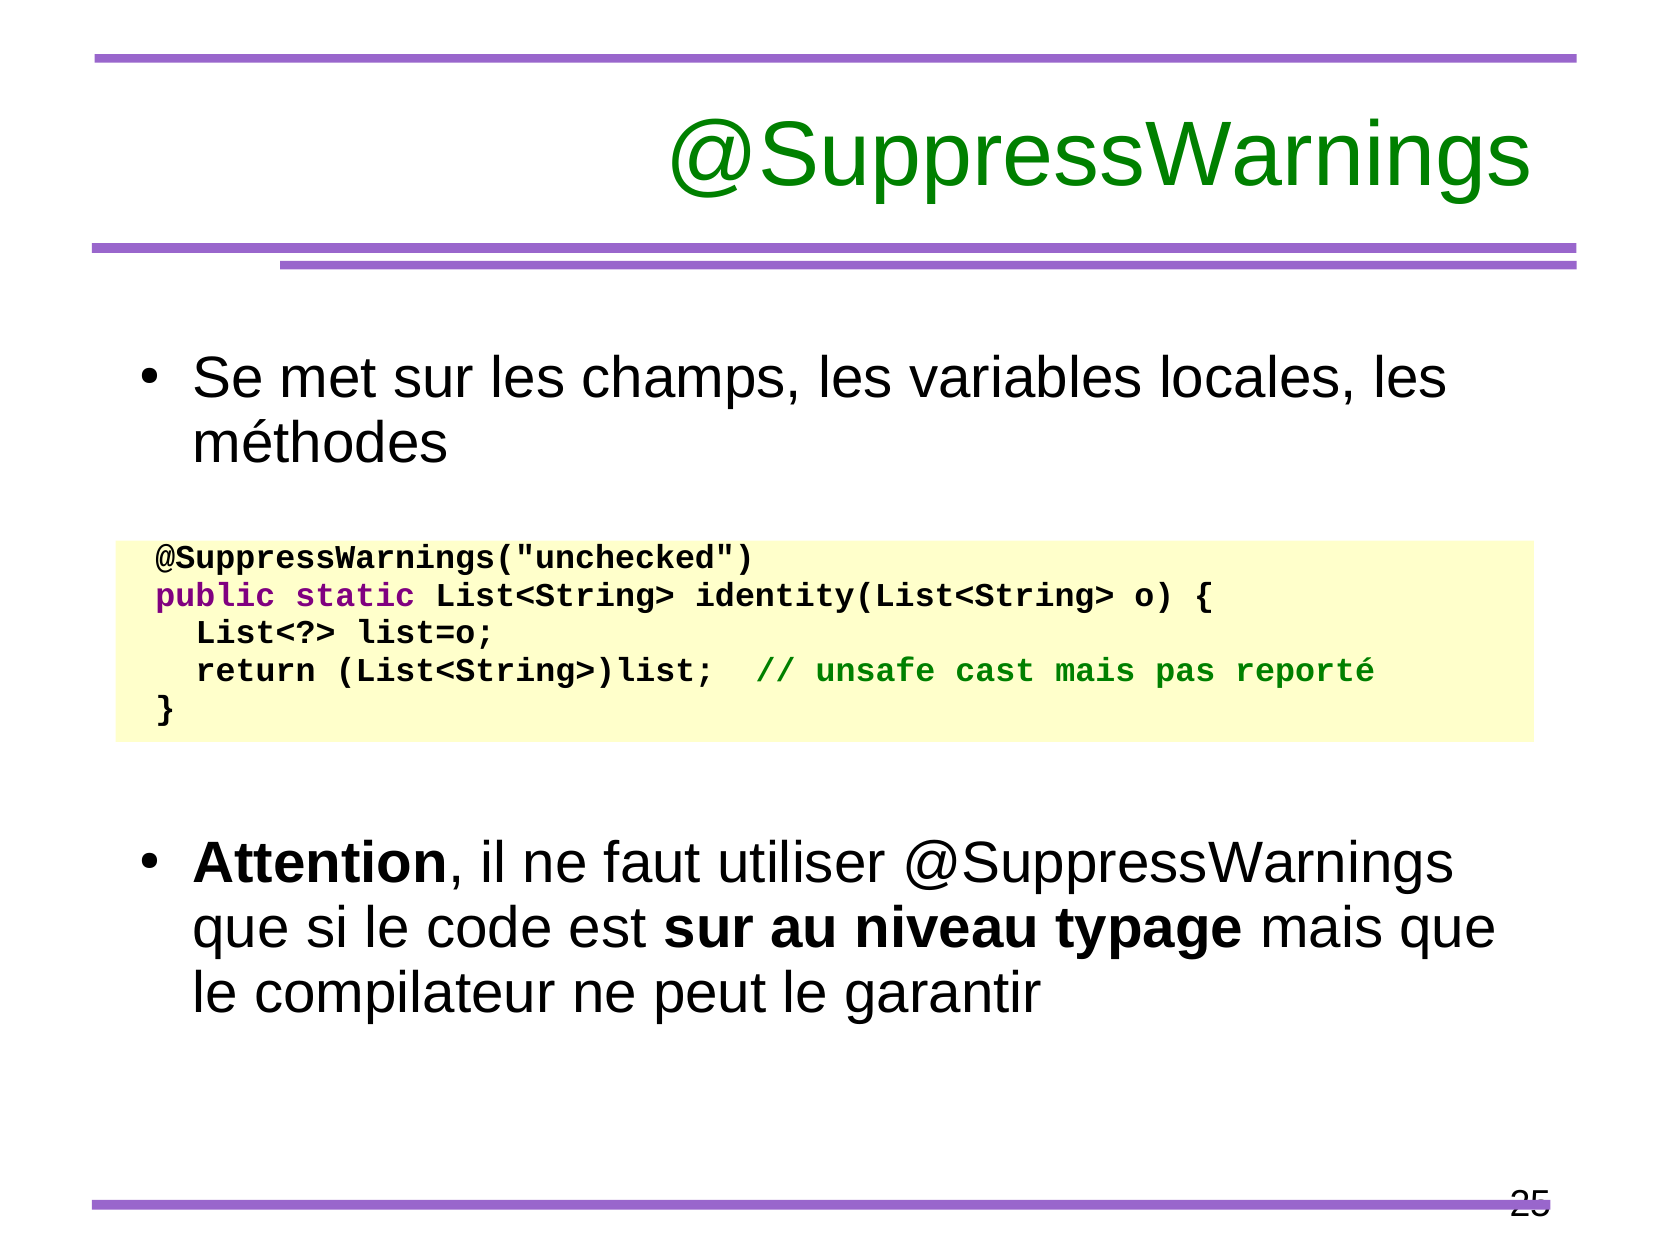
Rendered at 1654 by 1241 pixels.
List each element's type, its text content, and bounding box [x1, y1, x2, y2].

list Se met sur les champs, les variables locales, les méthodes Attention, il ne faut utiliser @SuppressWarnings que si le code est sur au niveau typage mais que le compilateur ne peut le garantir [121, 742, 1534, 1025]
list Se met sur les champs, les variables locales, les méthodes Attention, il ne faut utiliser @SuppressWarnings que si le code est sur au niveau typage mais que le compilateur ne peut le garantir [121, 344, 1534, 540]
text_box @SuppressWarnings("unchecked") public static List<String> identity(List<String> o) { List<?> list=o; return (List<String>)list; // unsafe cast mais pas reporté } [115, 540, 1534, 742]
title @SuppressWarnings [121, 49, 1534, 257]
